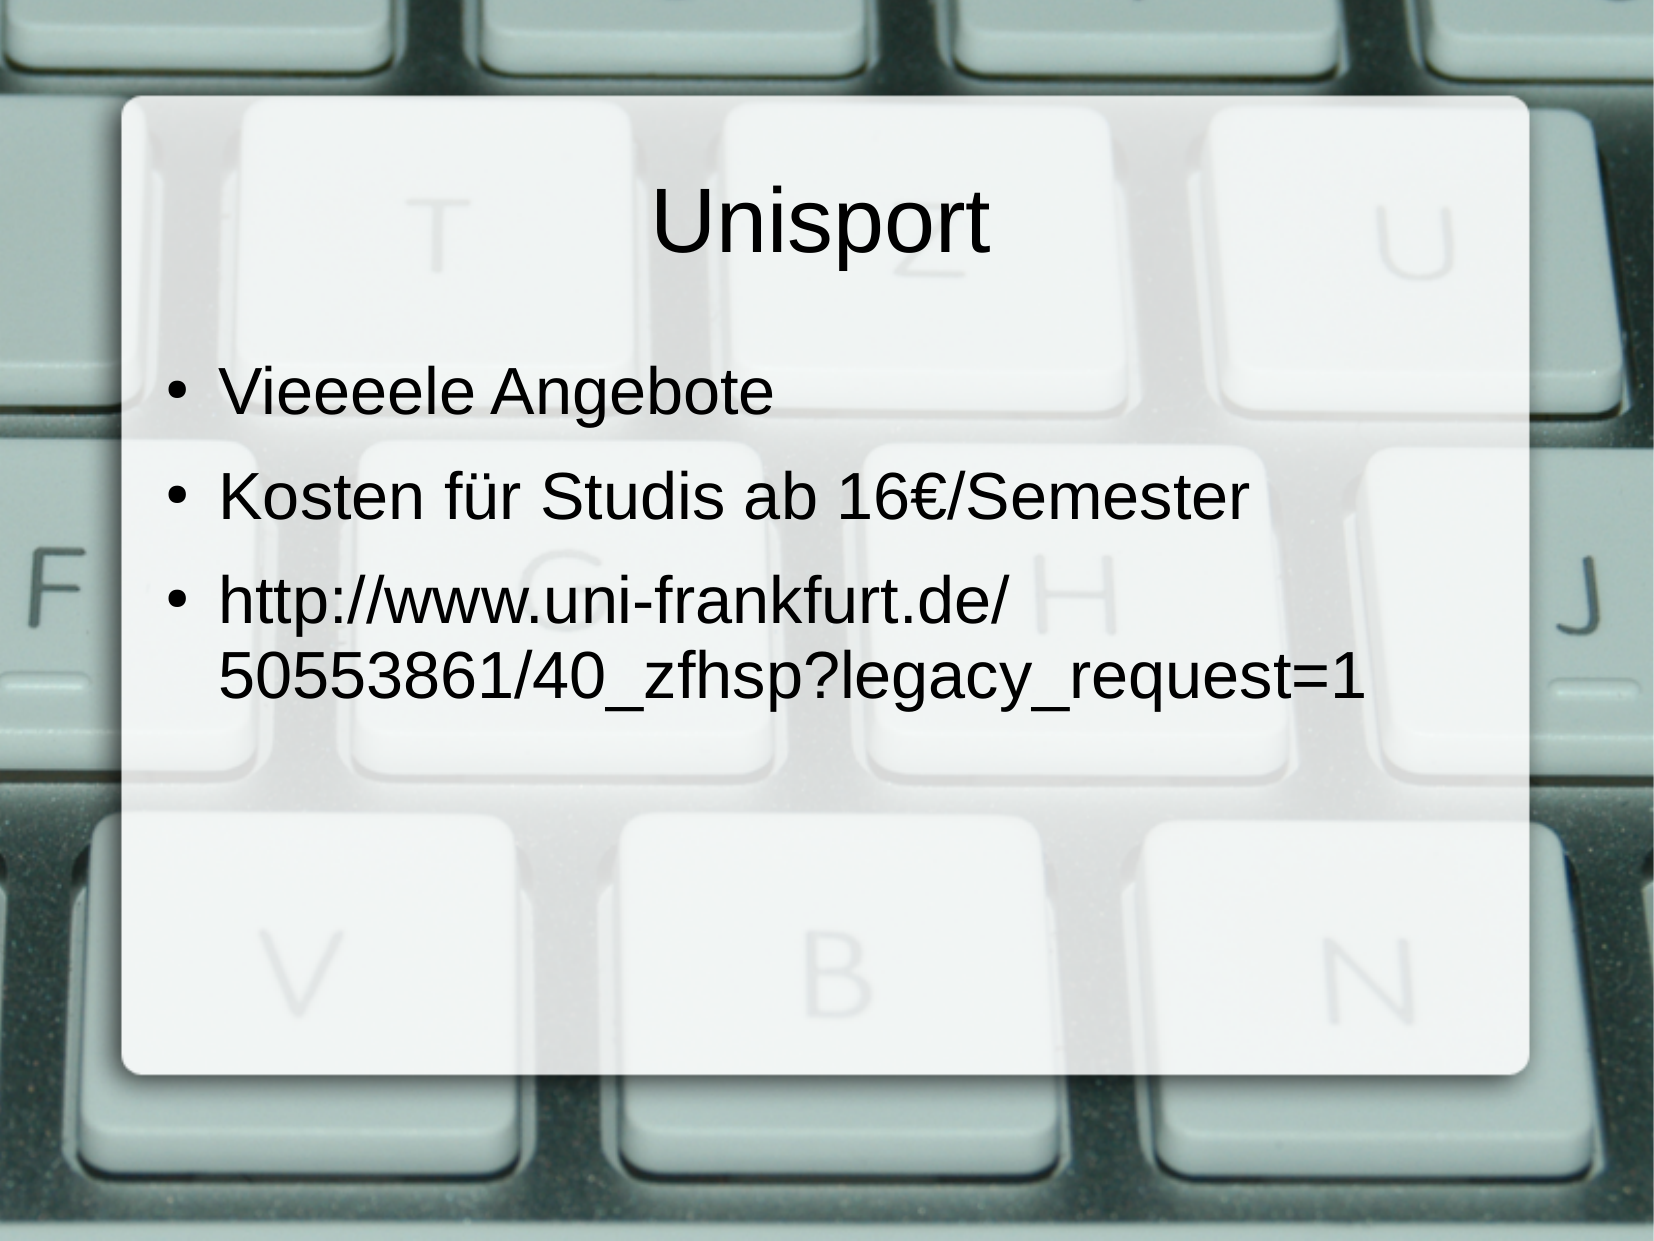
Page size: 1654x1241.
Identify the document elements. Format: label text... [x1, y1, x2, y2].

picture [0, 0, 1654, 1241]
list Vieeeele Angebote Kosten für Studis ab 16€/Semester http://www.uni-frankfurt.de/50553861/40_zfhsp?legacy_request=1 [147, 354, 1506, 1063]
title Unisport [135, 117, 1506, 325]
